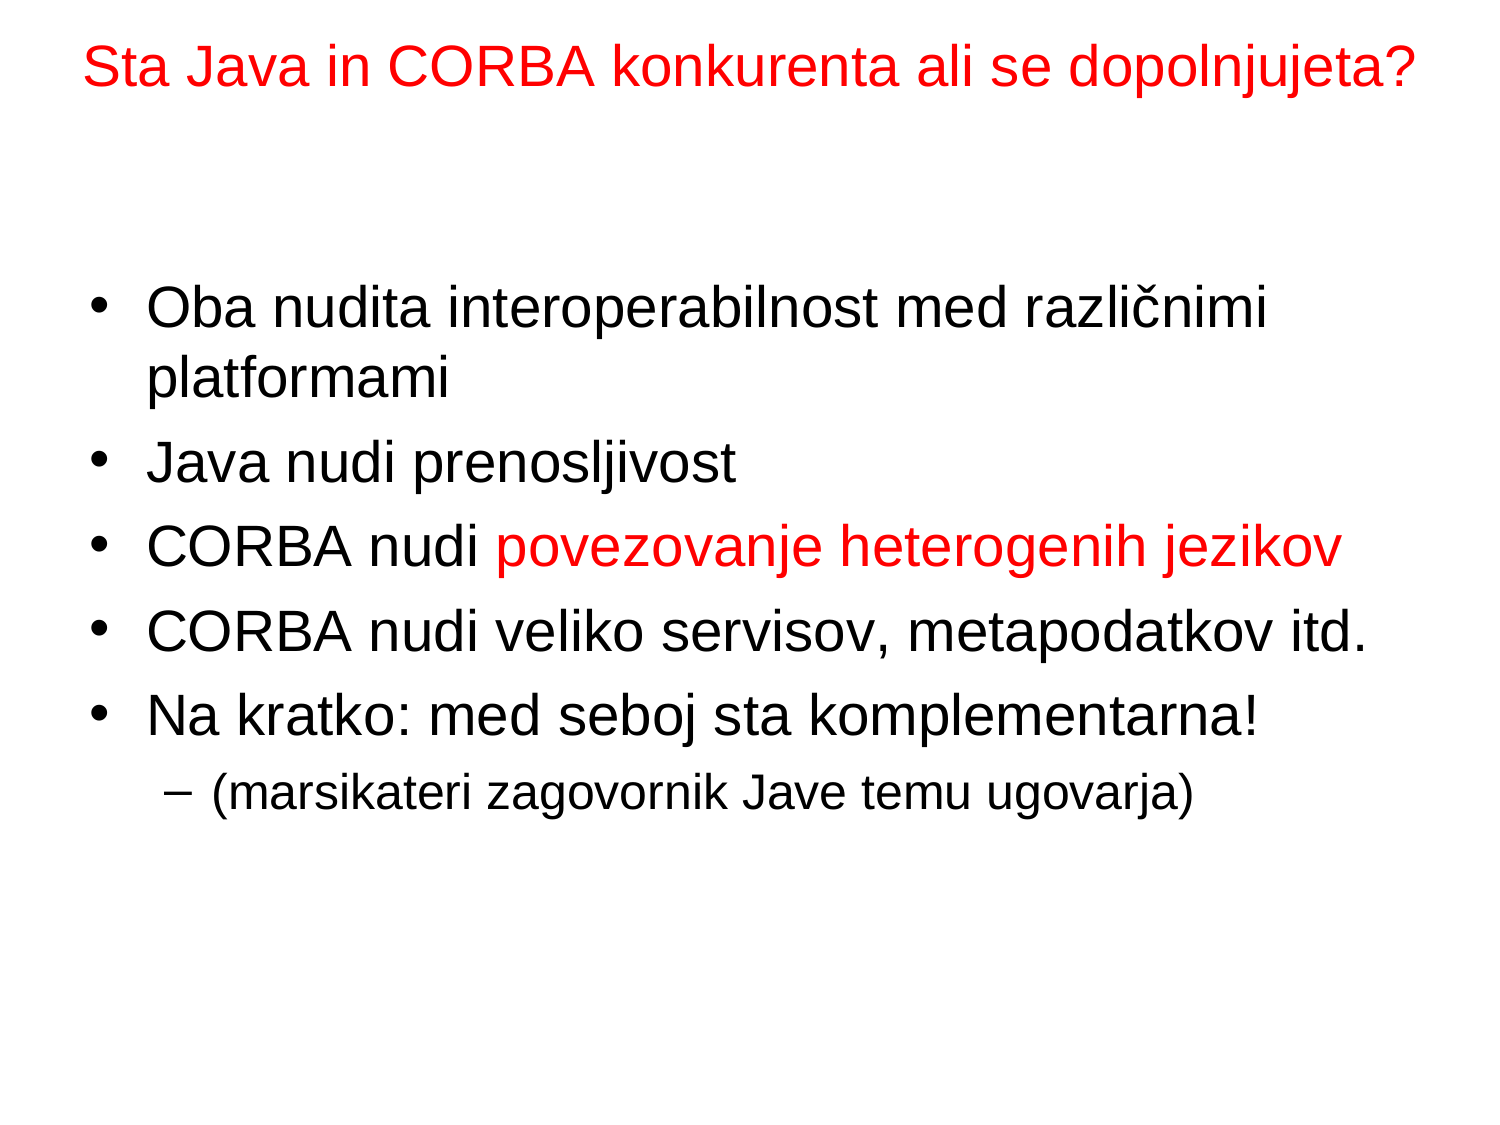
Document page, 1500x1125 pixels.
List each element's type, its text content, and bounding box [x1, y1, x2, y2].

list Oba nudita interoperabilnost med različnimi platformami Java nudi prenosljivost CORBA nudi povezovanje heterogenih jezikov CORBA nudi veliko servisov, metapodatkov itd. Na kratko: med seboj sta komplementarna! (marsikateri zagovornik Jave temu ugovarja) [75, 262, 1426, 1006]
title Sta Java in CORBA konkurenta ali se dopolnjujeta? [0, 0, 1500, 126]
